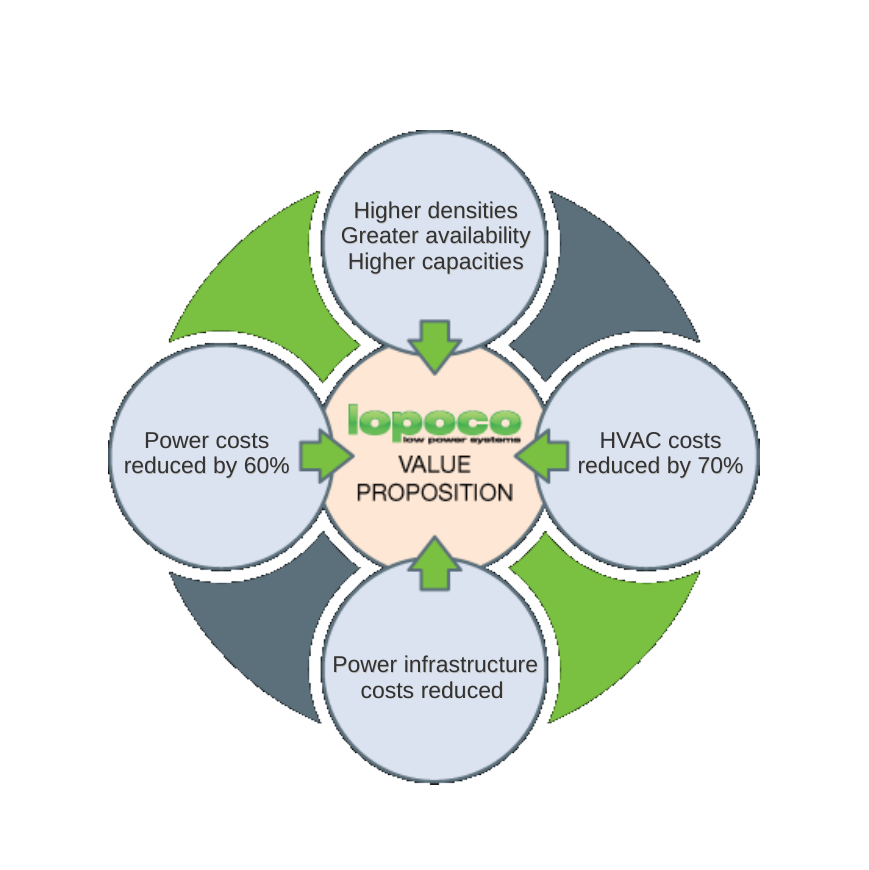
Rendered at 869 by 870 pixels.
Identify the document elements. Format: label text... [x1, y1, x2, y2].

text_box HVAC costs reduced by 70% [551, 420, 770, 487]
text_box Power infrastructure costs reduced [298, 644, 573, 712]
picture [108, 130, 760, 785]
text_box Power costs reduced by 60% [98, 420, 315, 487]
text_box Higher densities Greater availability Higher capacities [280, 190, 592, 289]
